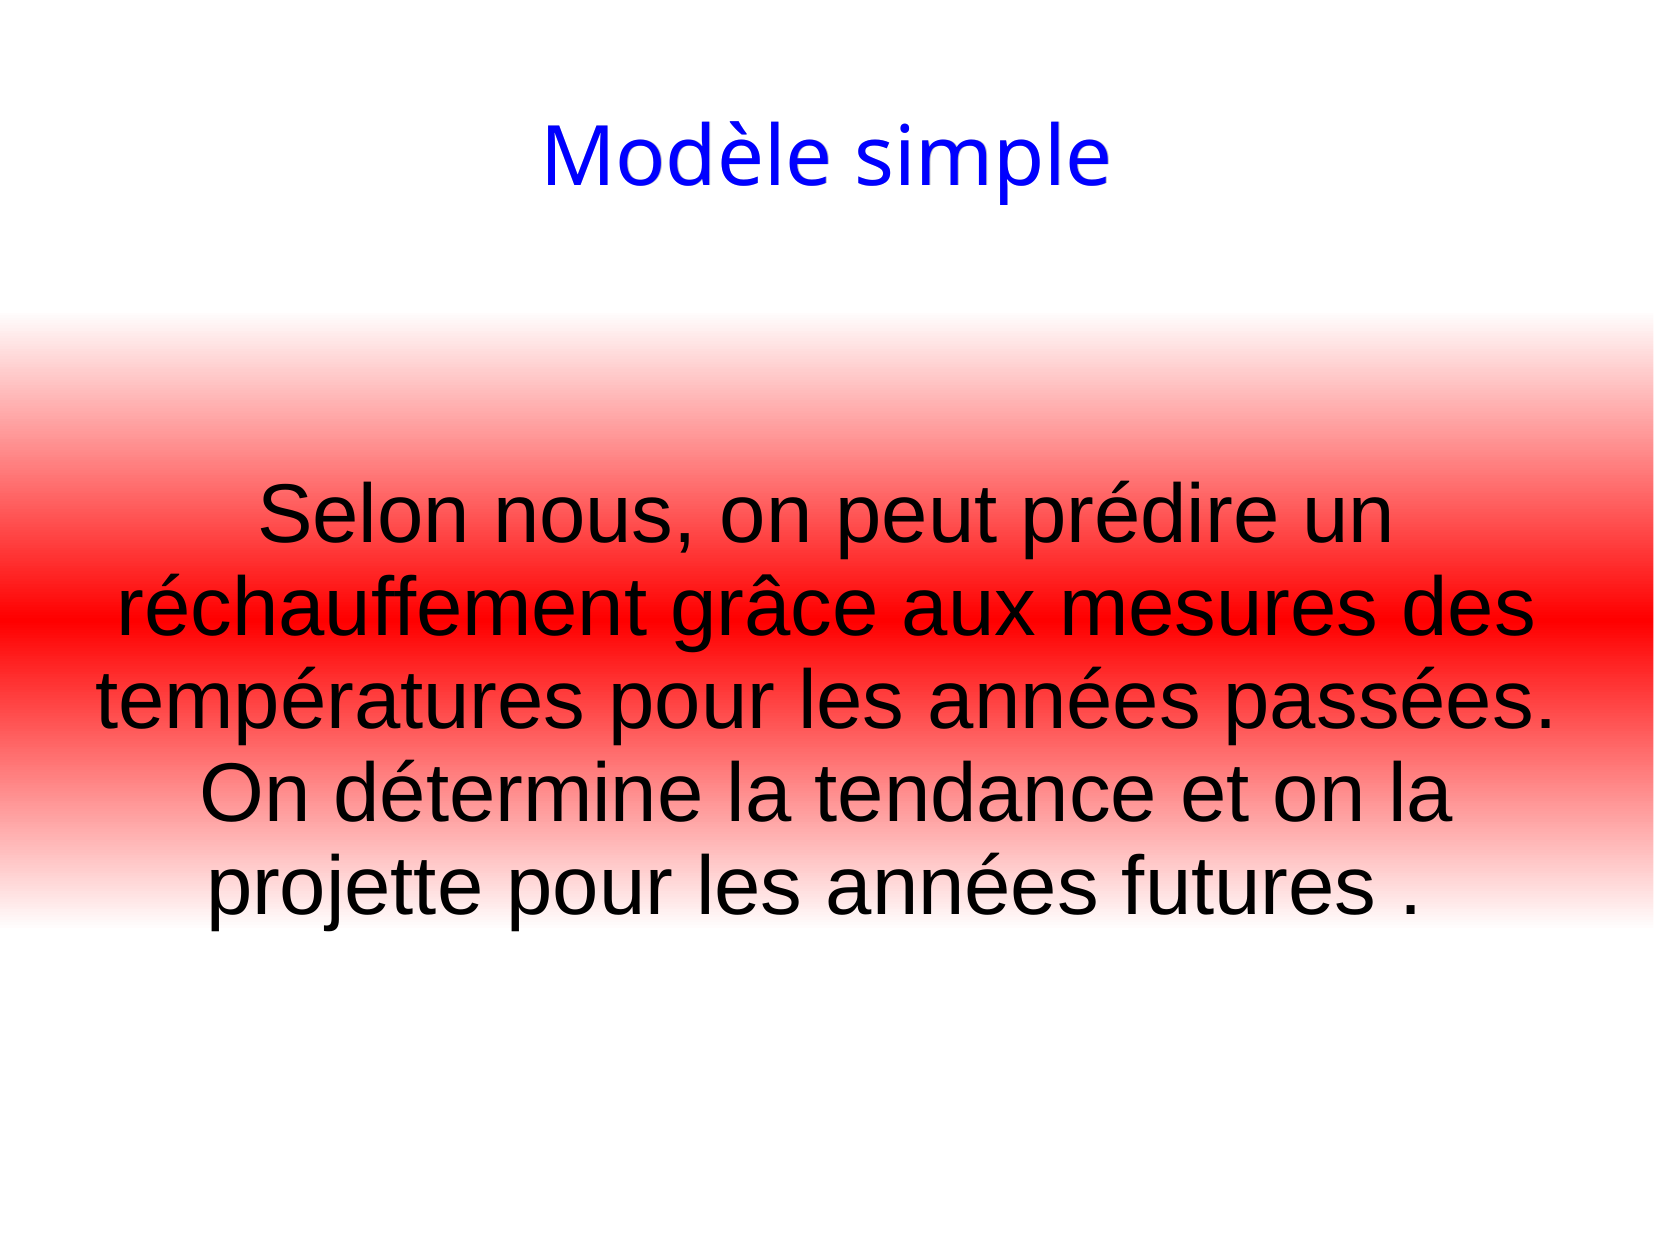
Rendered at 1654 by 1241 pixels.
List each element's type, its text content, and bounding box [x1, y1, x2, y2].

subtitle Selon nous, on peut prédire un réchauffement grâce aux mesures des températures pour les années passées. On détermine la tendance et on la projette pour les années futures . [82, 290, 1571, 1109]
title Modèle simple [82, 56, 1571, 250]
